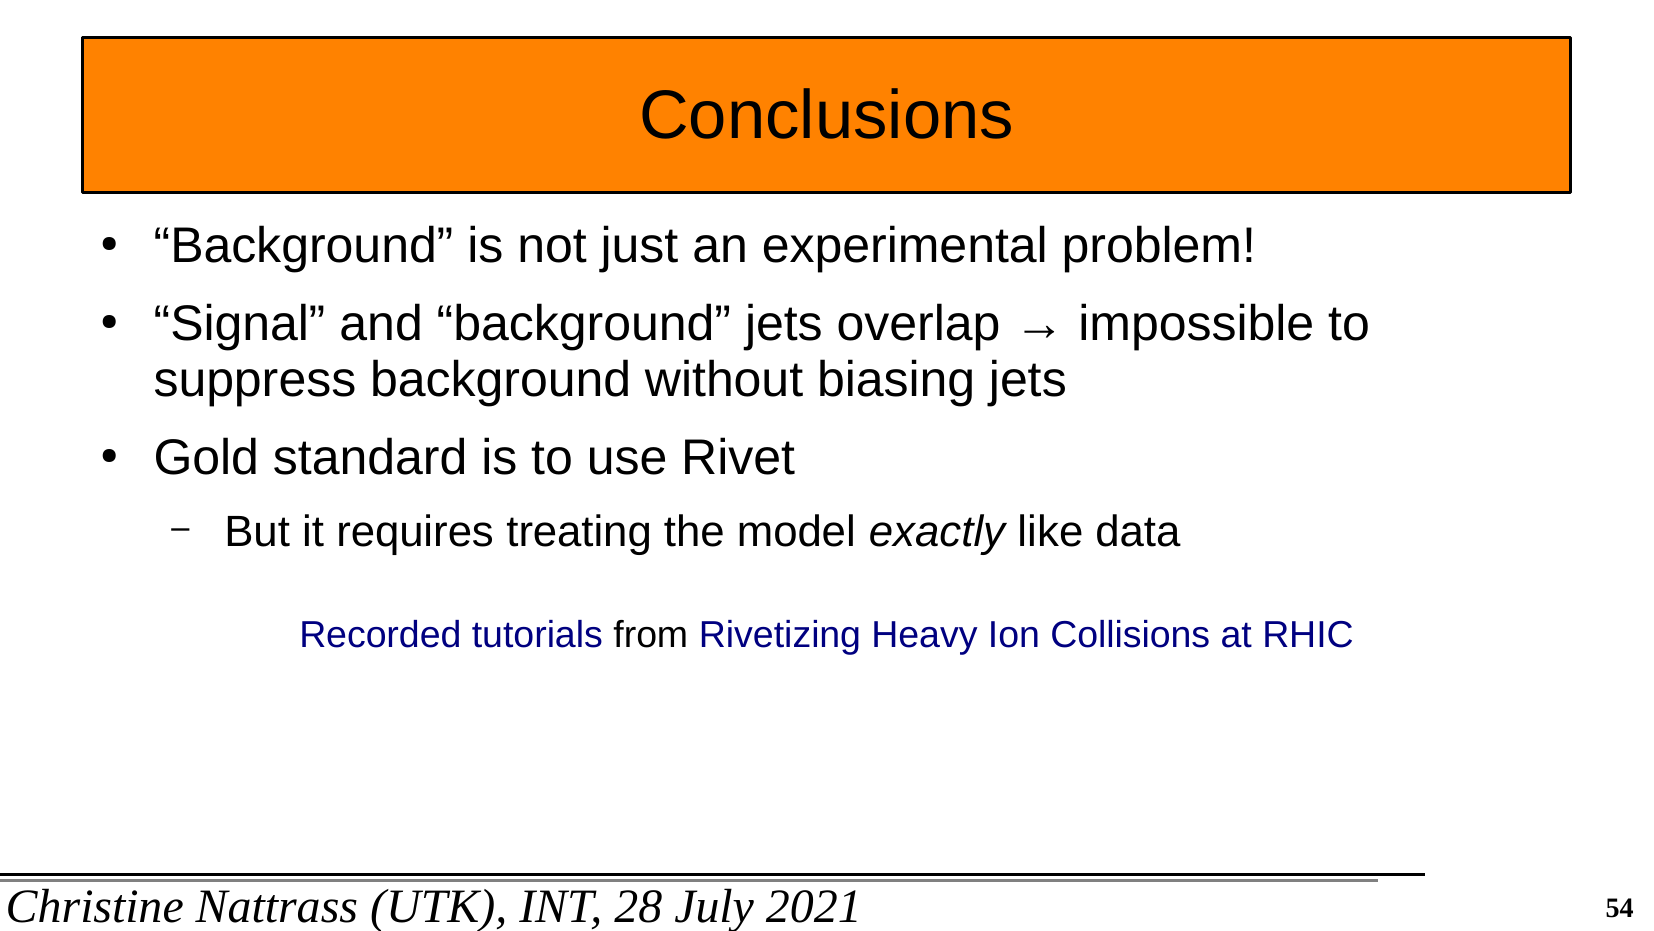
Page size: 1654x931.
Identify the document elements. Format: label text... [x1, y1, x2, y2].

list “Background” is not just an experimental problem! “Signal” and “background” jets overlap → impossible to suppress background without biasing jets Gold standard is to use Rivet But it requires treating the model exactly like data [82, 217, 1538, 758]
text_box Recorded tutorials from Rivetizing Heavy Ion Collisions at RHIC [284, 605, 1369, 663]
title Conclusions [82, 37, 1571, 193]
